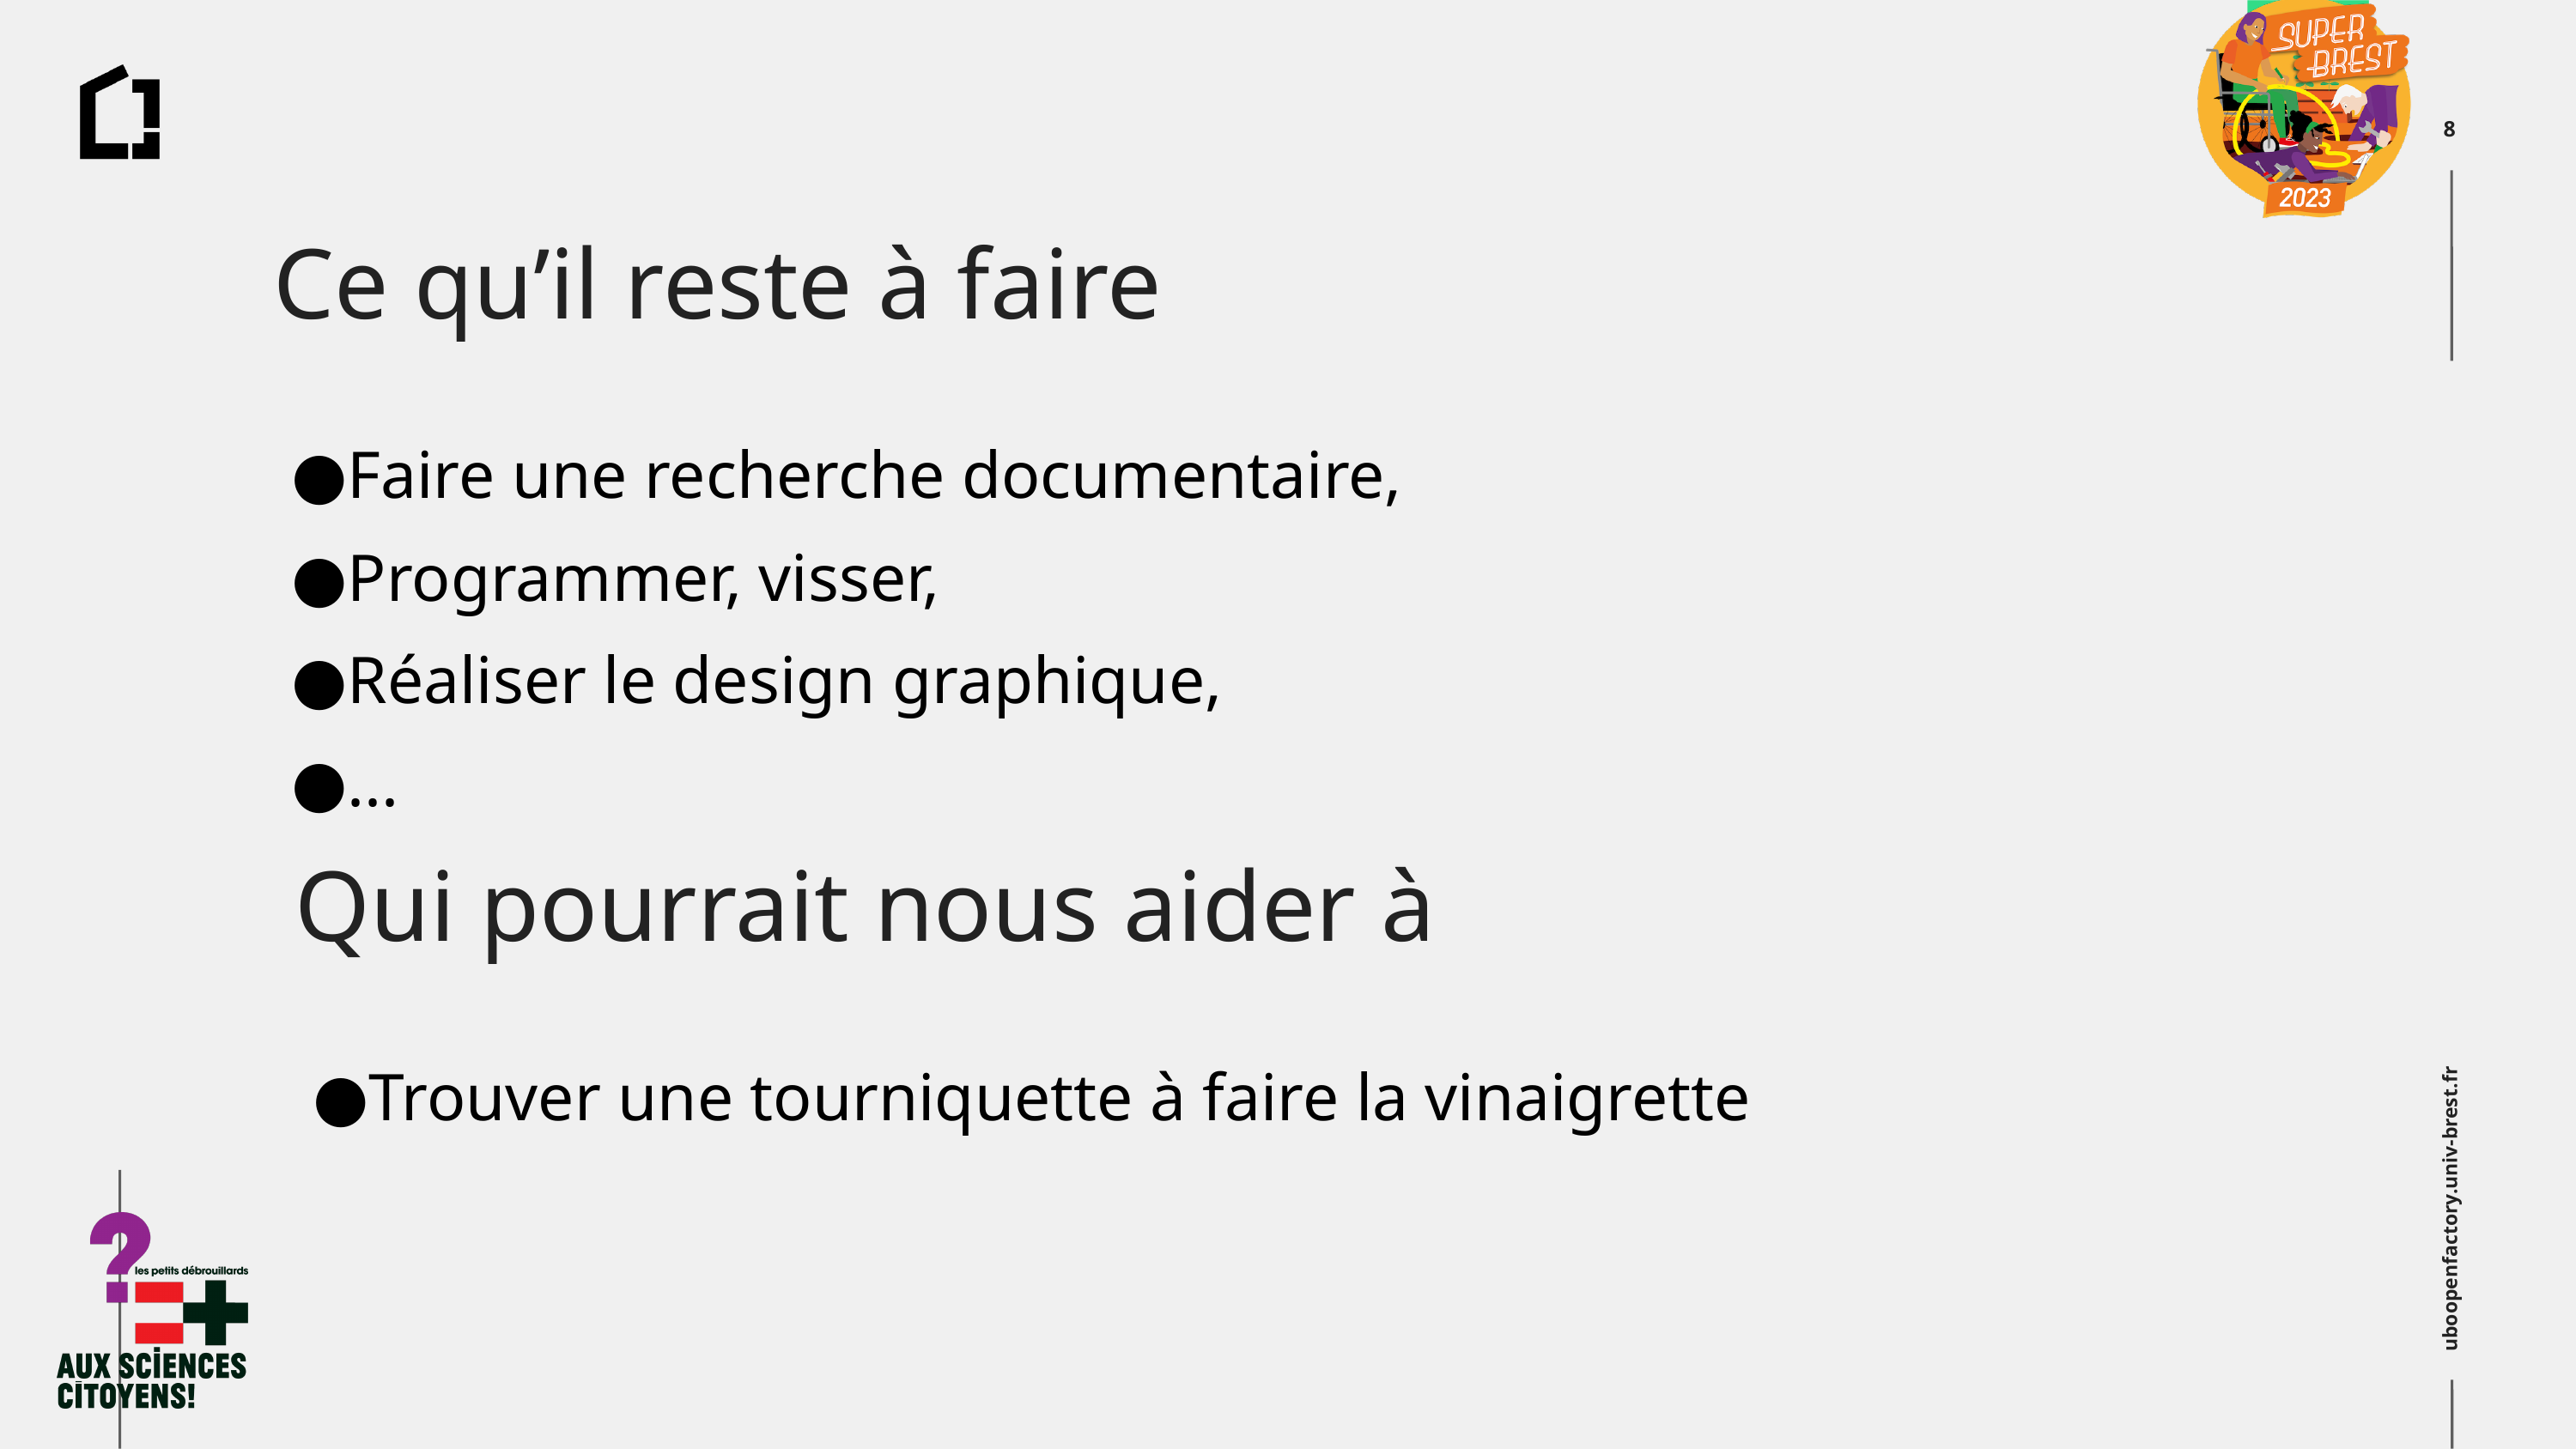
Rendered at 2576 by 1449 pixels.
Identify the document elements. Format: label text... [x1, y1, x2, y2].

list Faire une recherche documentaire, Programmer, visser, Réaliser le design graphique, ... [273, 433, 2187, 874]
title Qui pourrait nous aider à [295, 840, 1763, 1056]
list Trouver une tourniquette à faire la vinaigrette [295, 1056, 2208, 1449]
picture [57, 1212, 248, 1409]
title Ce qu’il reste à faire [273, 217, 1741, 433]
slide_number <number> [2430, 93, 2456, 145]
picture [0, 0, 239, 239]
picture [2175, 0, 2430, 239]
